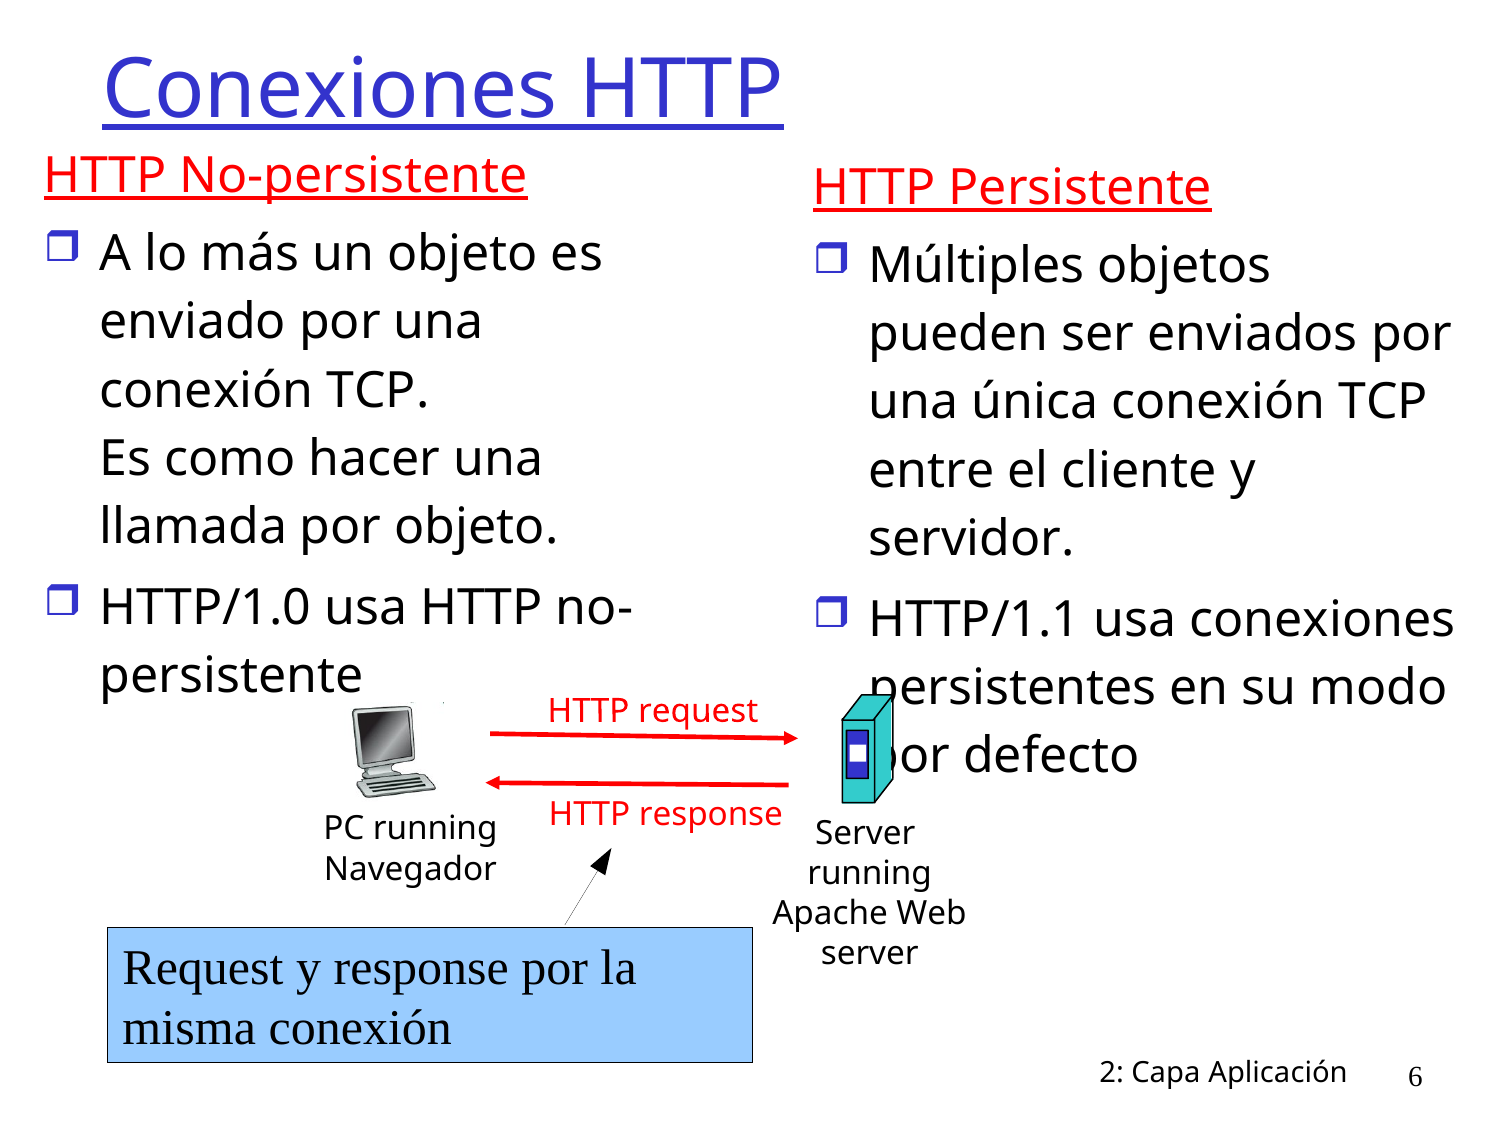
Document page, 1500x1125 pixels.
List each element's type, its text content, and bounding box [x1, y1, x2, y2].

text_box Server running Apache Web server [757, 807, 983, 980]
list HTTP No-persistente A lo más un objeto es enviado por una conexión TCP. Es como hacer una llamada por objeto. HTTP/1.0 usa HTTP no-persistente [29, 135, 652, 703]
list HTTP Persistente Múltiples objetos pueden ser enviados por una única conexión TCP entre el cliente y servidor. HTTP/1.1 usa conexiones persistentes en su modo por defecto [798, 147, 1476, 661]
text_box PC running Navegador [308, 803, 513, 895]
text_box [842, 694, 893, 804]
picture [333, 702, 444, 802]
text_box Request y response por la misma conexión [107, 927, 753, 1063]
text_box HTTP response [528, 786, 804, 843]
title Conexiones HTTP [87, 23, 1463, 150]
text_box HTTP request [532, 685, 774, 737]
